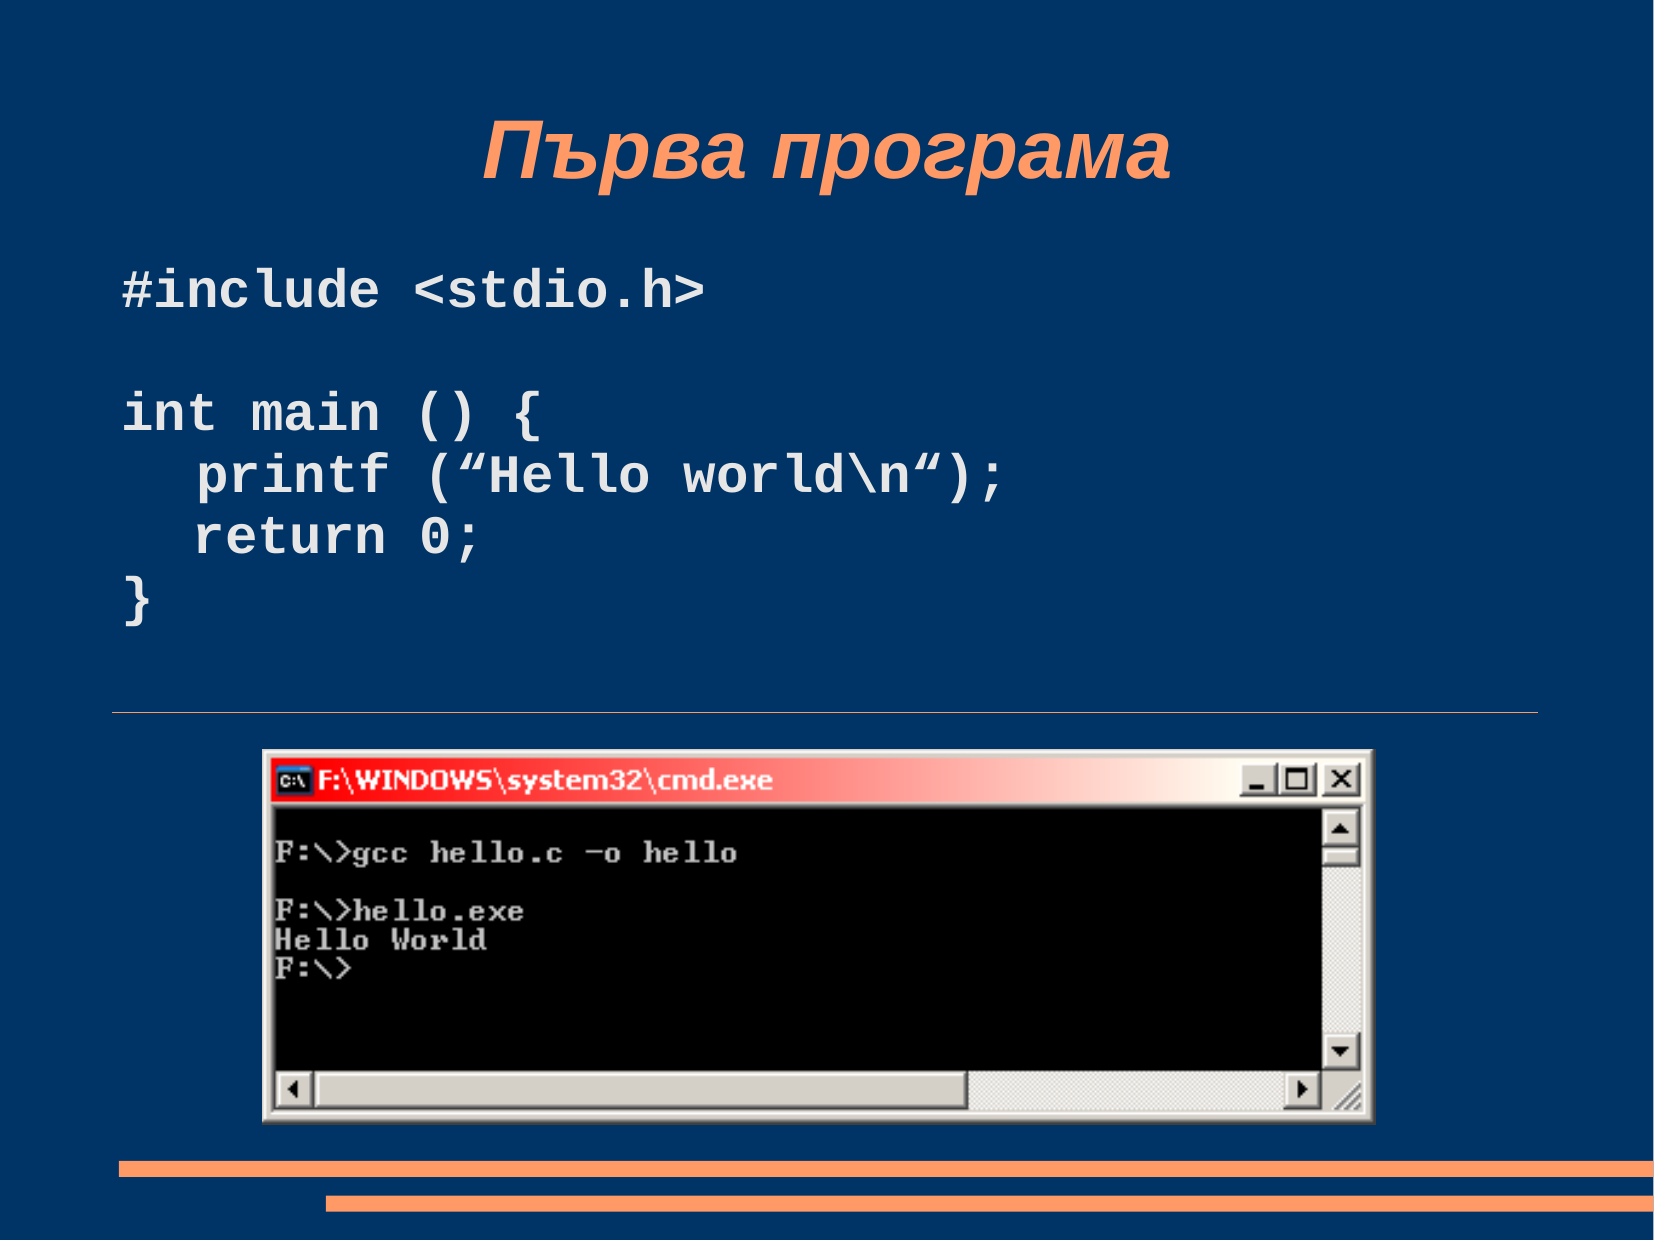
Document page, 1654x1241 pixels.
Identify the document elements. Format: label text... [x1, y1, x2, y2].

title Първа програма [121, 46, 1534, 254]
list #include <stdio.h> int main () { printf (“Hello world\n“); return 0; } [121, 262, 1538, 691]
picture [262, 749, 1376, 1126]
